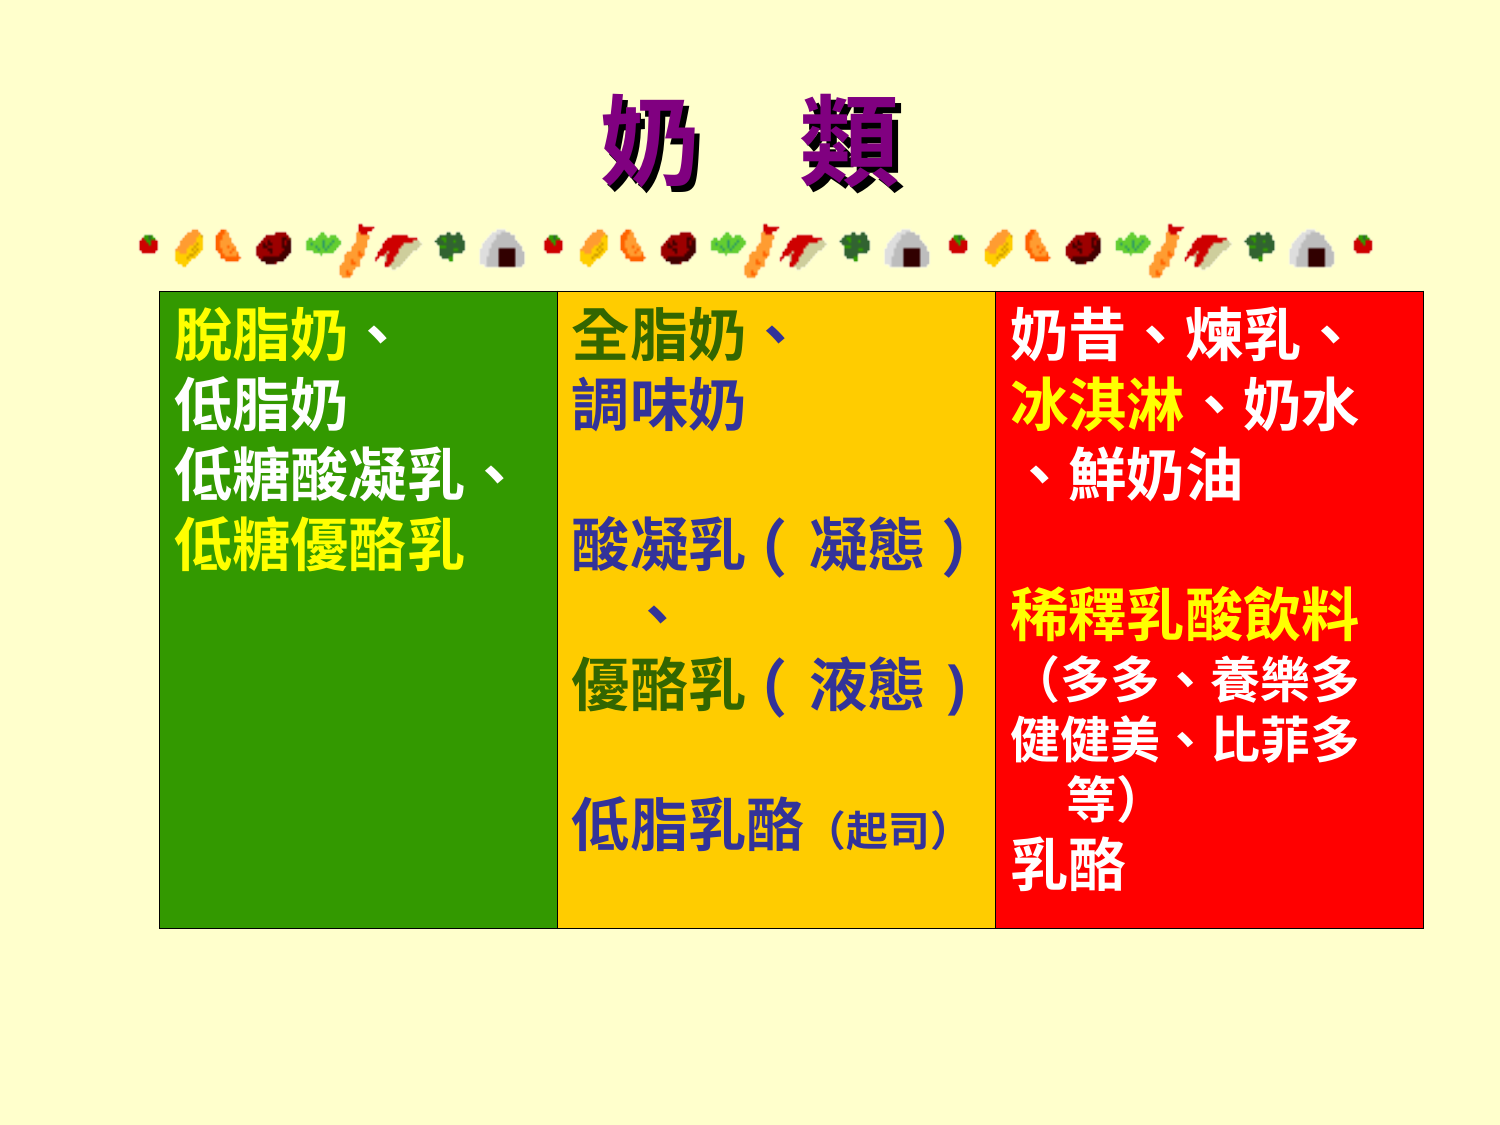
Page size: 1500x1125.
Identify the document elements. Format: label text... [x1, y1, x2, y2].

table_header 奶昔、煉乳、 冰淇淋、奶水 、鮮奶油 稀釋乳酸飲料 （多多、養樂多 健健美、比菲多等） 乳酪 [996, 292, 1423, 928]
table_header 全脂奶、 調味奶 酸凝乳(凝態)、 優酪乳(液態) 低脂乳酪（起司） [558, 292, 995, 928]
table_header 脫脂奶、 低脂奶 低糖酸凝乳、 低糖優酪乳 [160, 292, 557, 928]
picture [135, 219, 1378, 283]
title 奶 類 [75, 45, 1426, 233]
